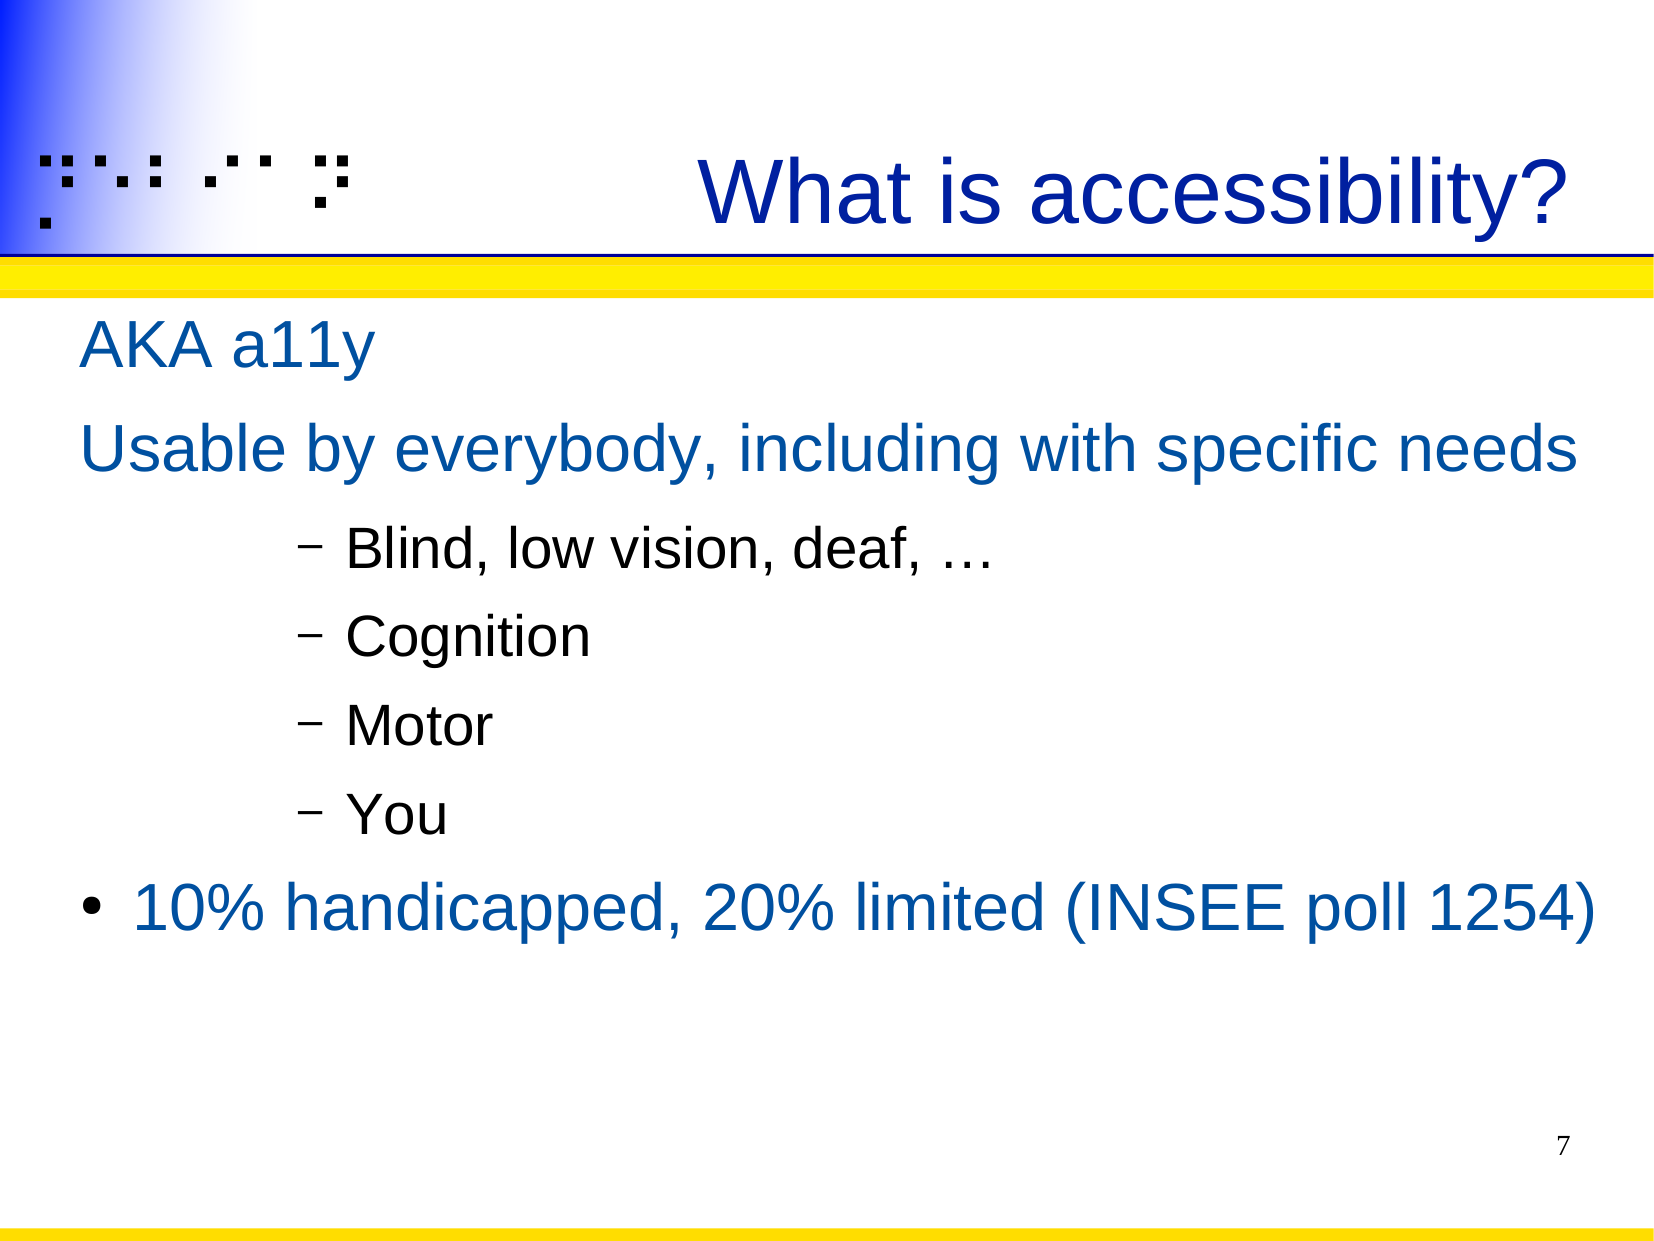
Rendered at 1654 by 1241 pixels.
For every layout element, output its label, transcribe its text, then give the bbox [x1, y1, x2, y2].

title What is accessibility? [372, 126, 1571, 257]
list AKA a11y Usable by everybody, including with specific needs Blind, low vision, deaf, … Cognition Motor You 10% handicapped, 20% limited (INSEE poll 1254) [62, 307, 1619, 1020]
